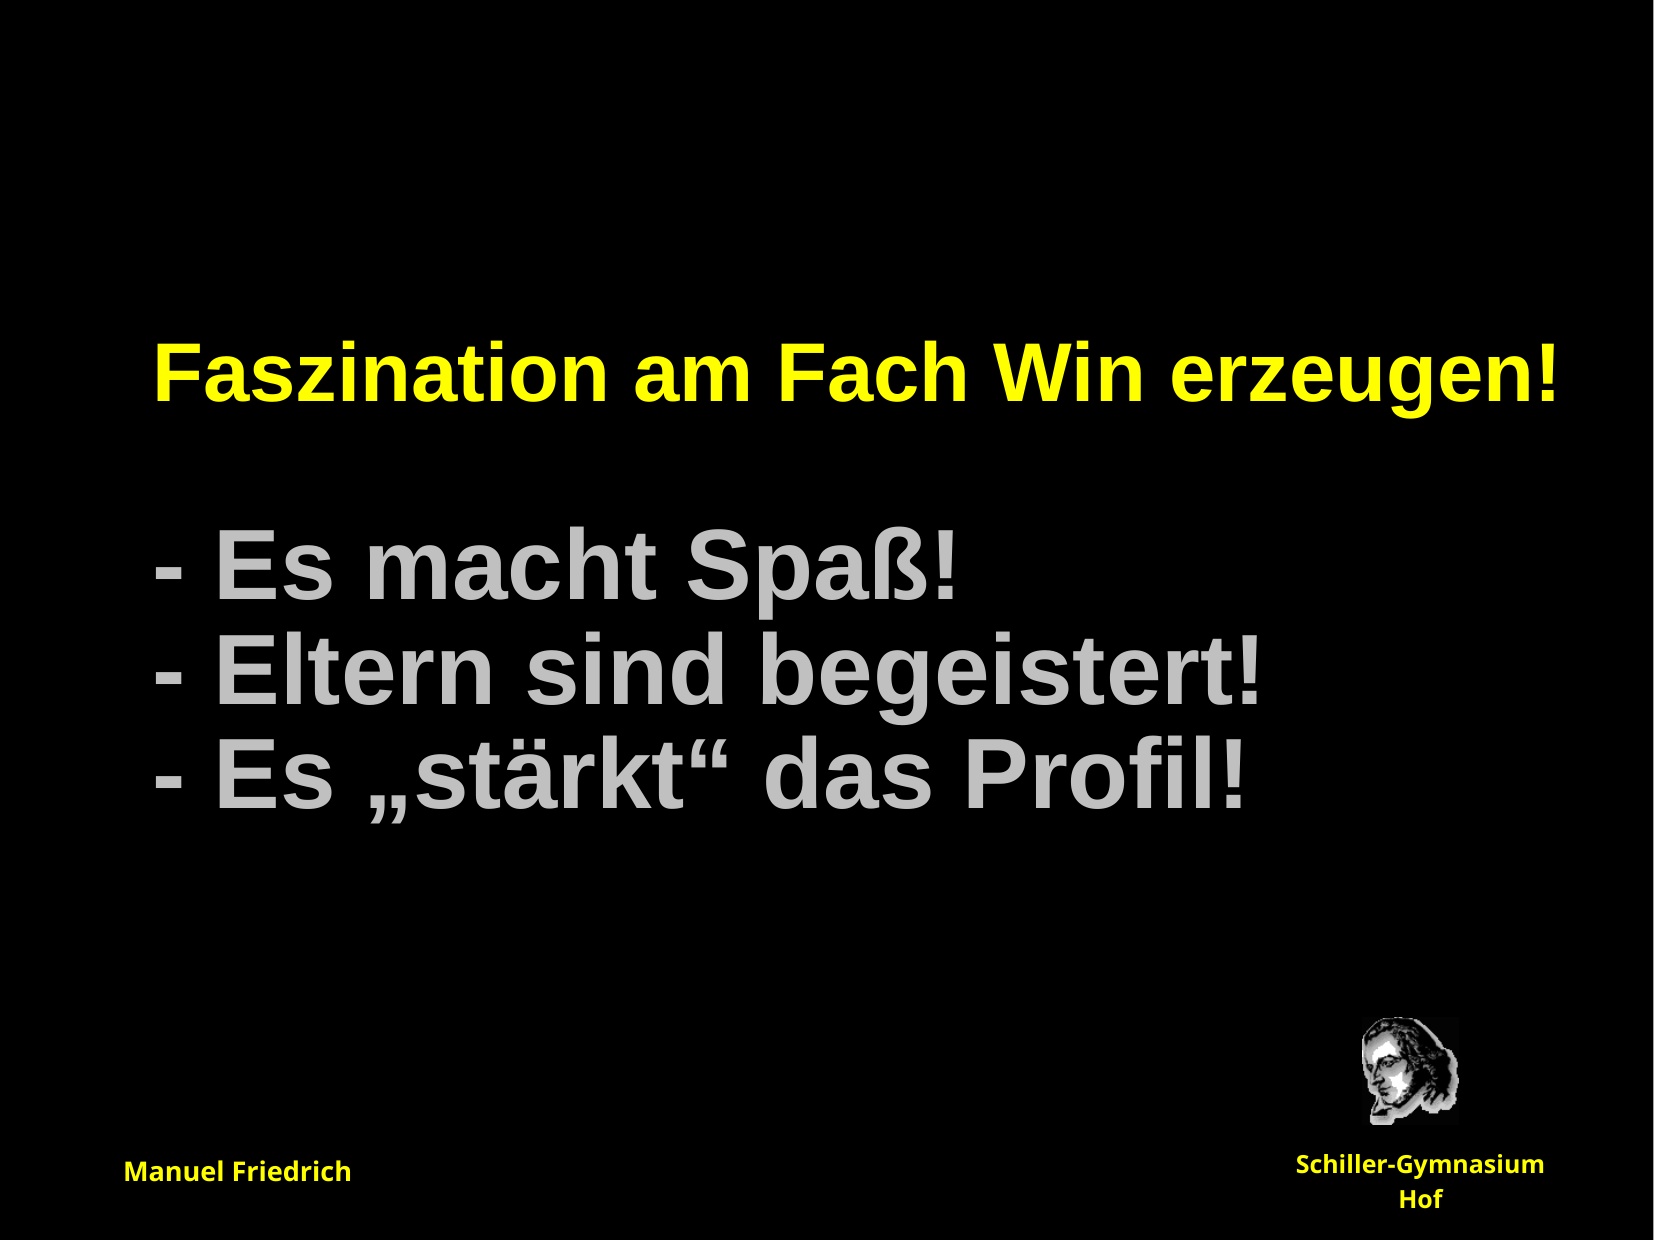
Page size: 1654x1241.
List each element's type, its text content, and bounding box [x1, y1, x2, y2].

text_box Manuel Friedrich [123, 1151, 353, 1191]
text_box Schiller-Gymnasium Hof [1295, 1145, 1546, 1216]
picture [1362, 1017, 1459, 1126]
text_box Faszination am Fach Win erzeugen! - Es macht Spaß! - Eltern sind begeistert! - Es „stärkt“ das Profil! [152, 88, 1564, 960]
